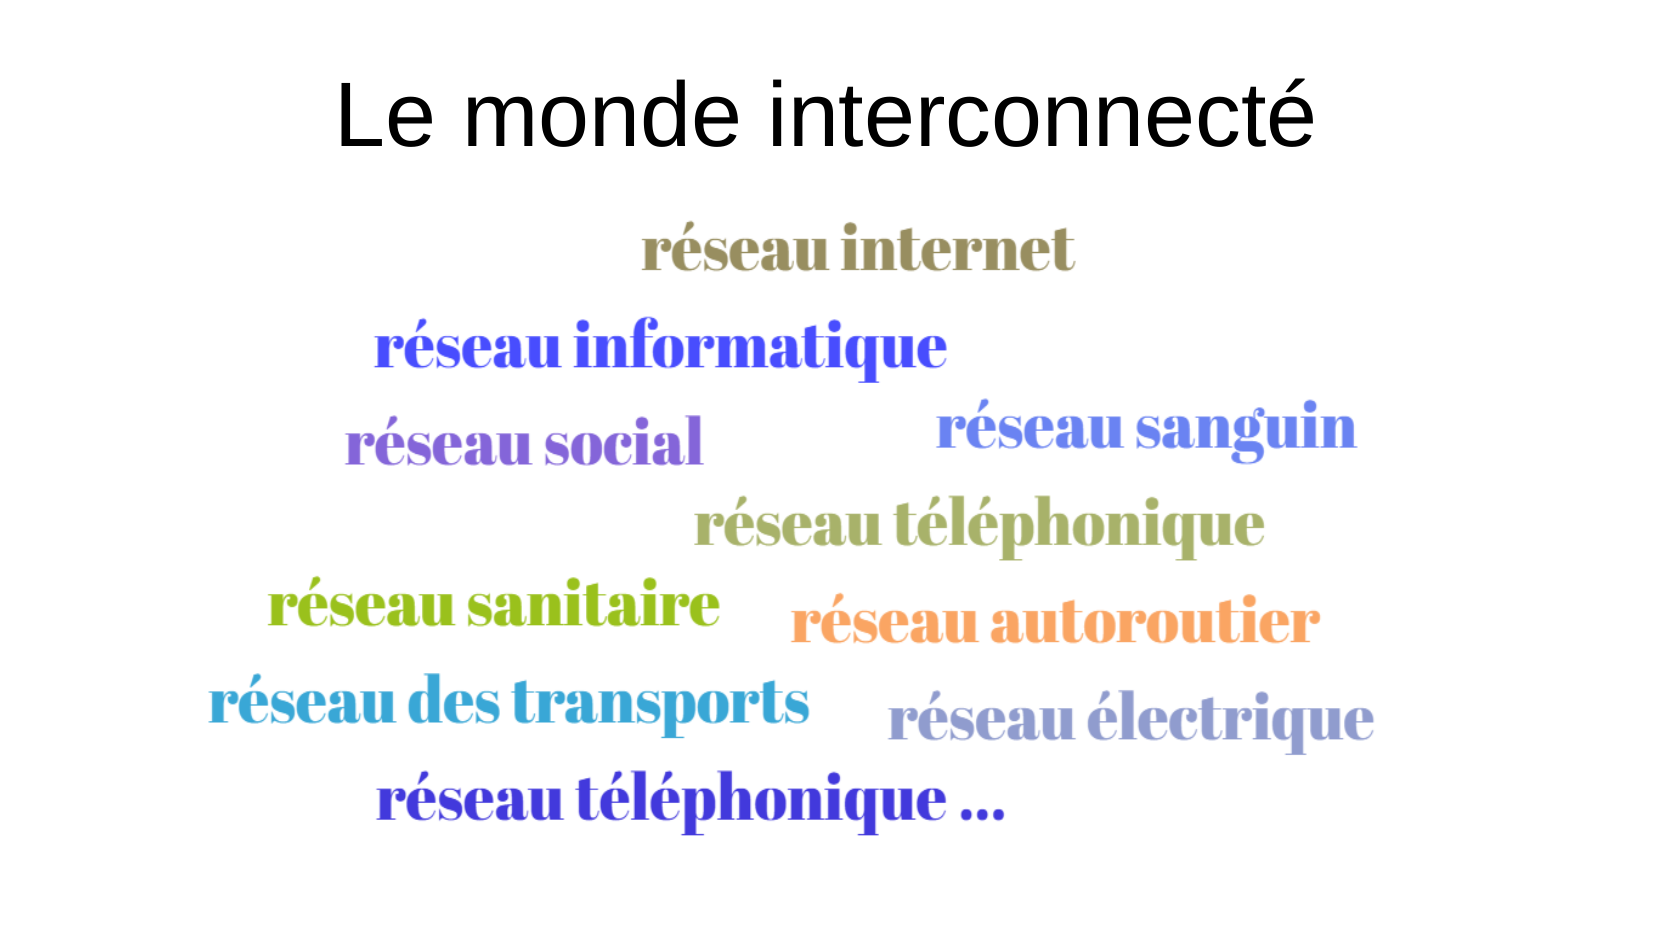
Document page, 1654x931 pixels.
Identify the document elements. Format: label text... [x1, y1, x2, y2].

picture [206, 147, 1388, 886]
title Le monde interconnecté [82, 37, 1571, 193]
